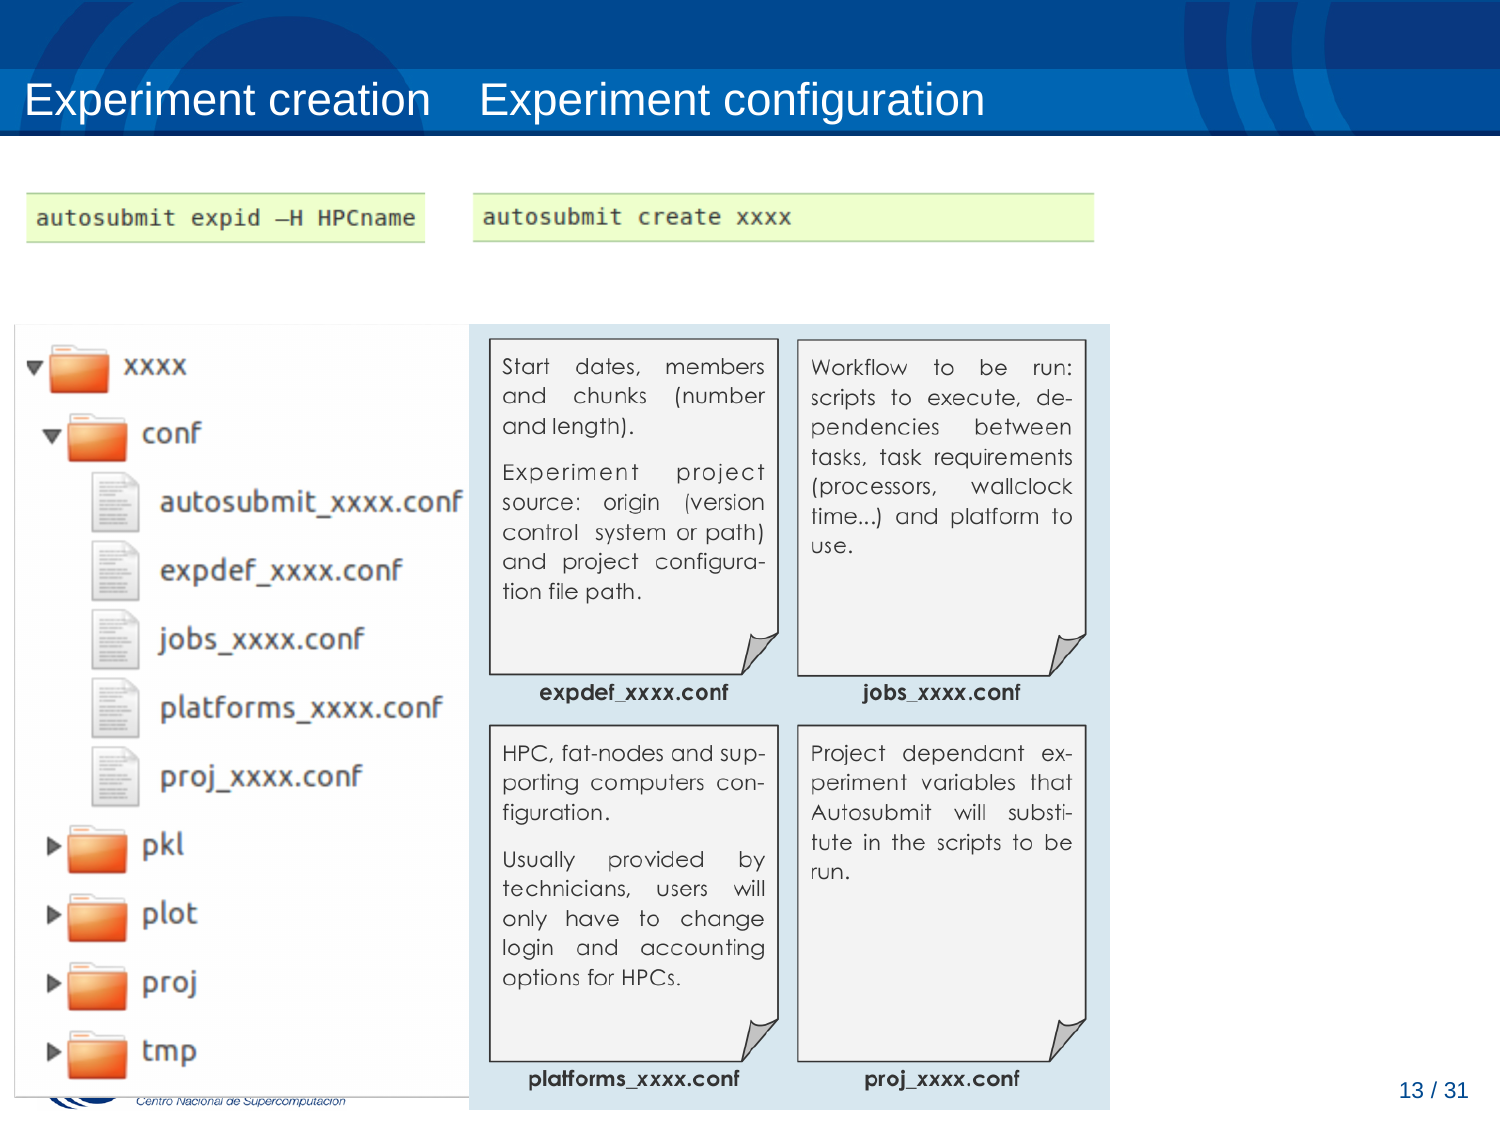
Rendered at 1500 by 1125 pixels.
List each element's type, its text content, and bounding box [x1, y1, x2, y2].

text_box Experiment creation [0, 64, 448, 135]
picture [14, 324, 1110, 1111]
picture [0, 0, 1500, 136]
picture [453, 179, 1121, 255]
text_box Experiment configuration [448, 64, 1004, 135]
text_box <number> / 31 [1364, 1042, 1484, 1111]
picture [11, 171, 426, 262]
